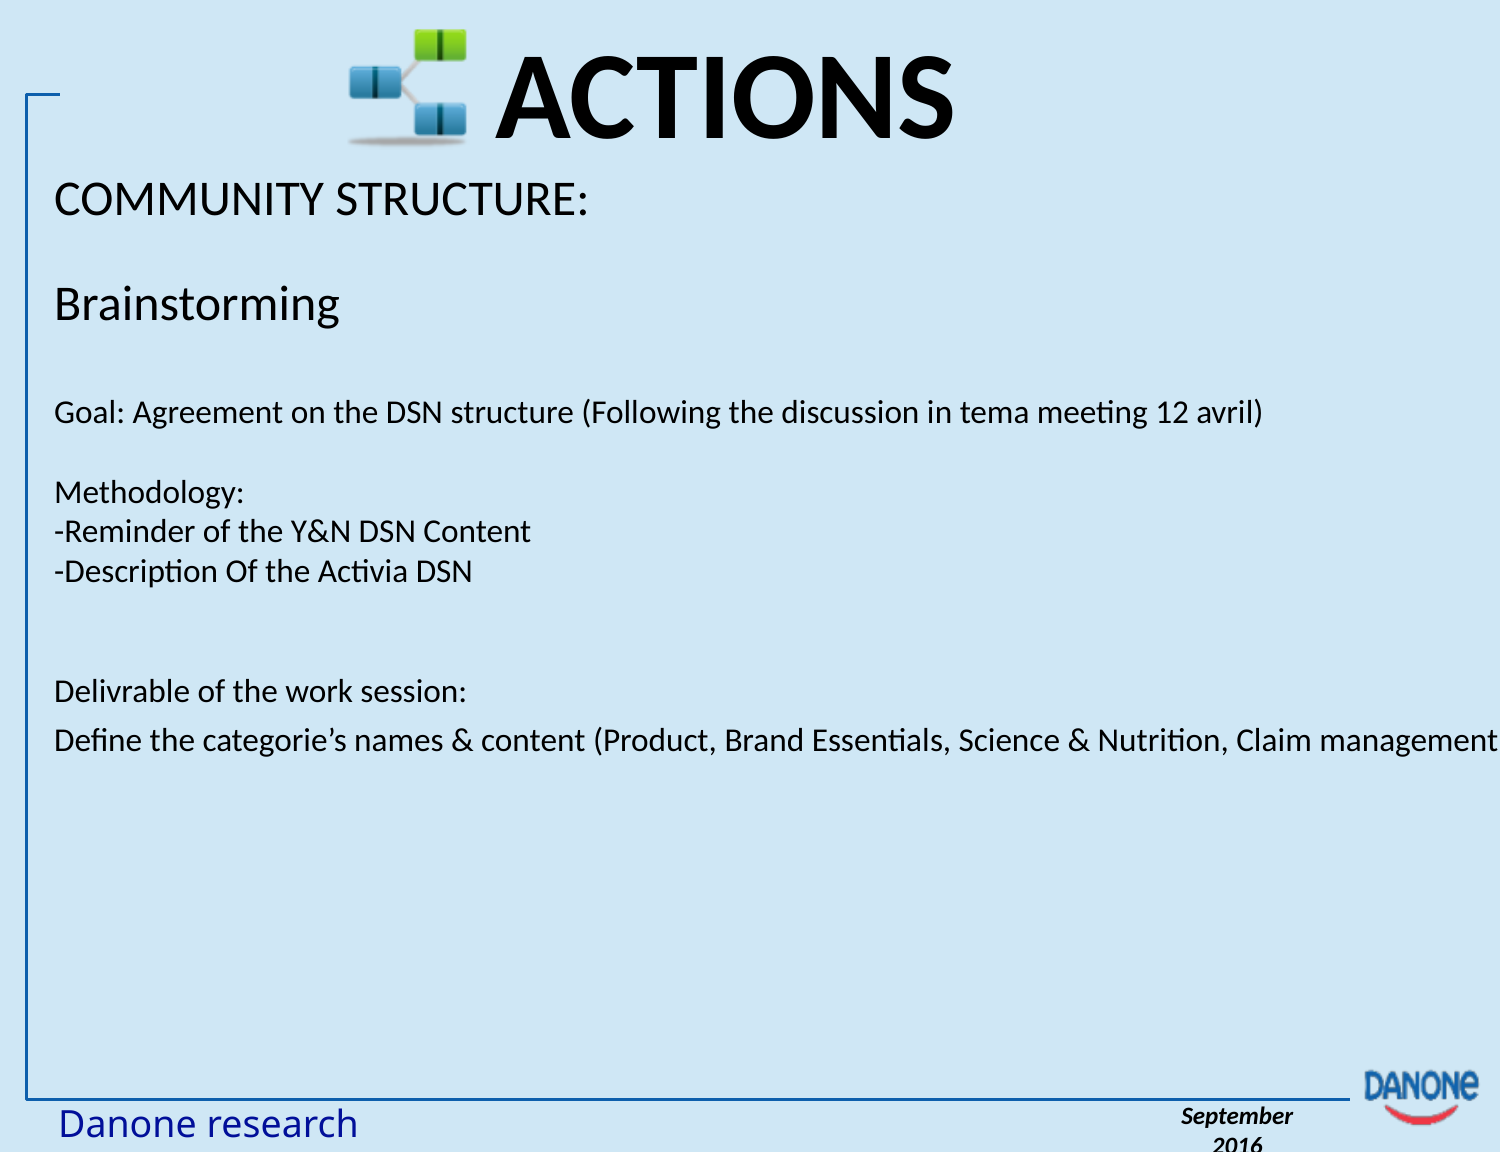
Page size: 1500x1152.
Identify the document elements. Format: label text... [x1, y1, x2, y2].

text_box COMMUNITY STRUCTURE: Brainstorming Goal: Agreement on the DSN structure (Following the discussion in tema meeting 12 avril) Methodology: -Reminder of the Y&N DSN Content -Description Of the Activia DSN Delivrable of the work session: Define the categorie’s names & content (Product, Brand Essentials, Science & Nutrition, Claim management) [39, 157, 1491, 683]
text_box Danone research [43, 1092, 392, 1152]
picture [347, 28, 470, 150]
picture [1362, 1067, 1482, 1130]
text_box ACTIONS [480, 5, 972, 171]
text_box September 2016 [1147, 1092, 1327, 1152]
